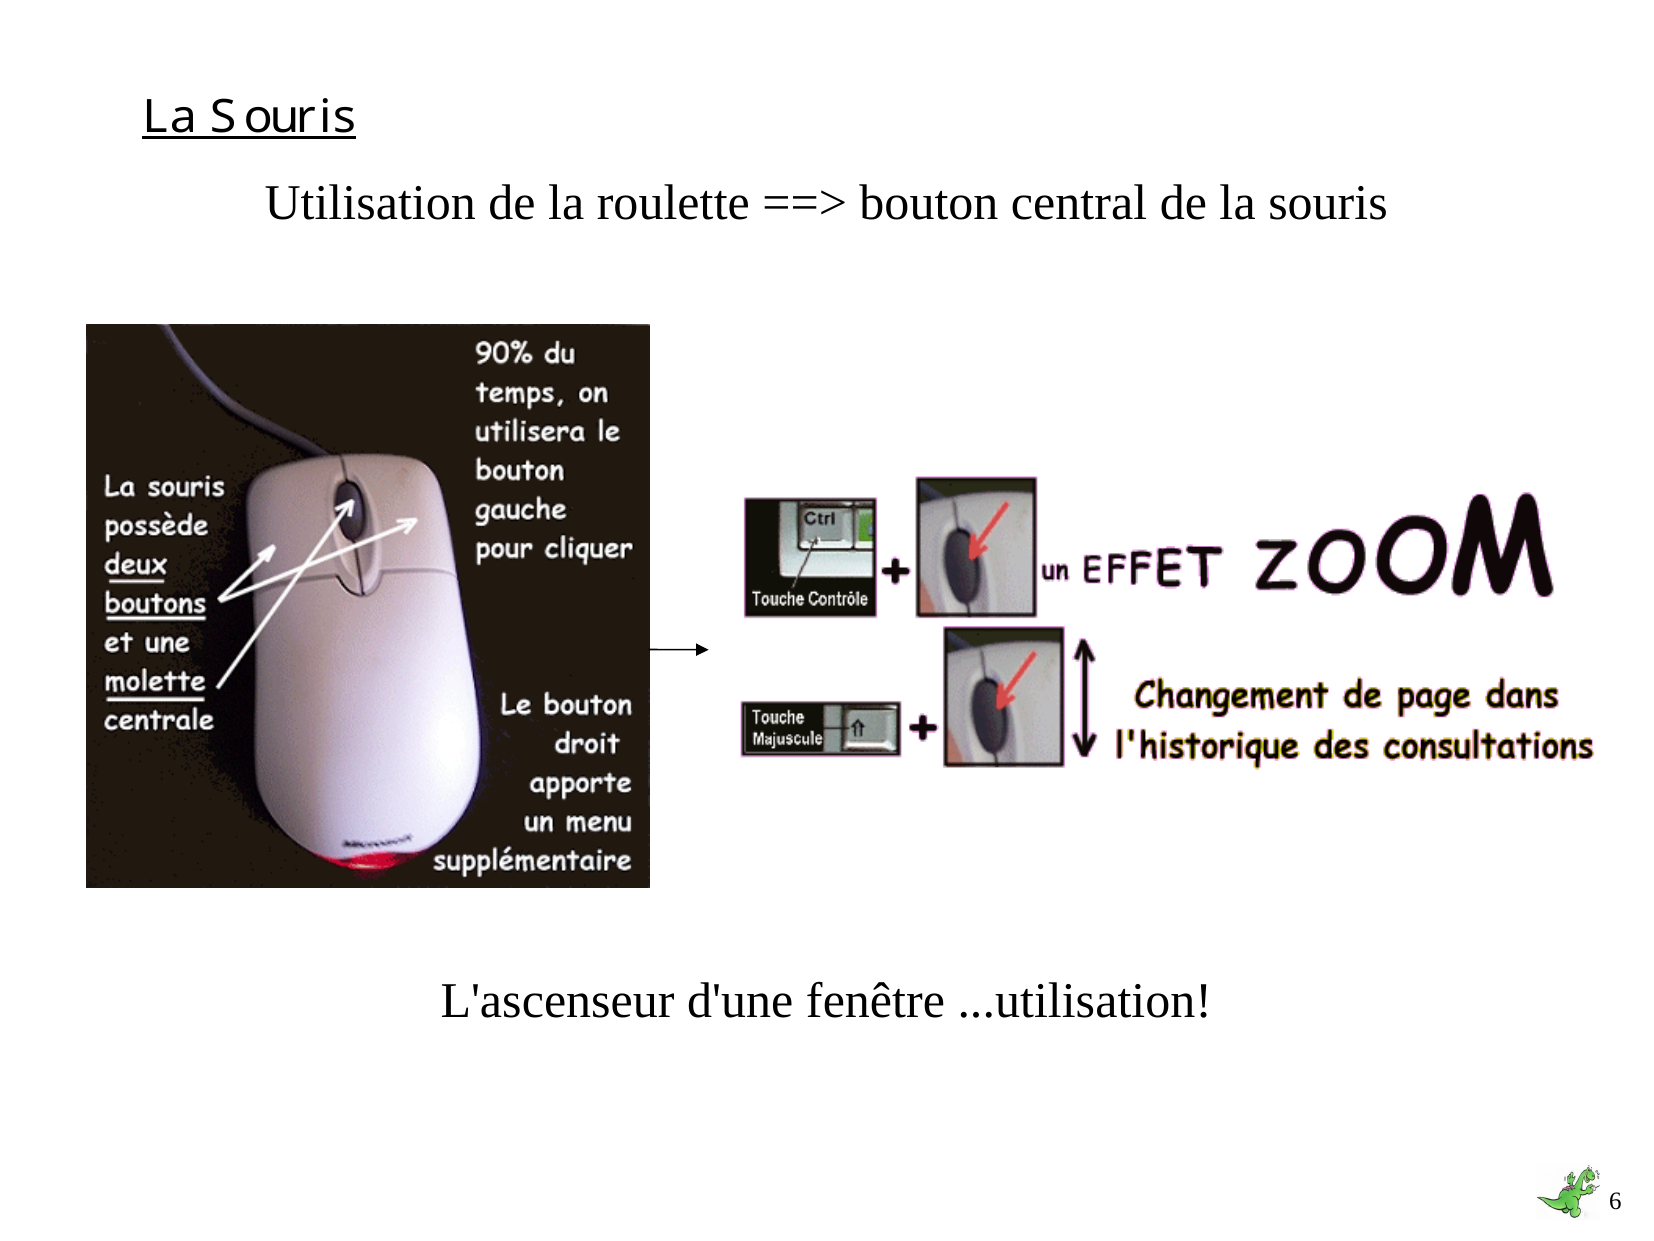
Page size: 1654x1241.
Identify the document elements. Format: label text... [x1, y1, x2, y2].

chart [0, 27, 973, 171]
text_box 6 [1609, 1186, 1638, 1216]
picture [86, 324, 650, 888]
picture [1536, 1163, 1600, 1220]
picture [738, 472, 1599, 773]
text_box Utilisation de la roulette ==> bouton central de la souris [0, 171, 1654, 244]
text_box L'ascenseur d'une fenêtre ...utilisation! [0, 974, 1654, 1046]
